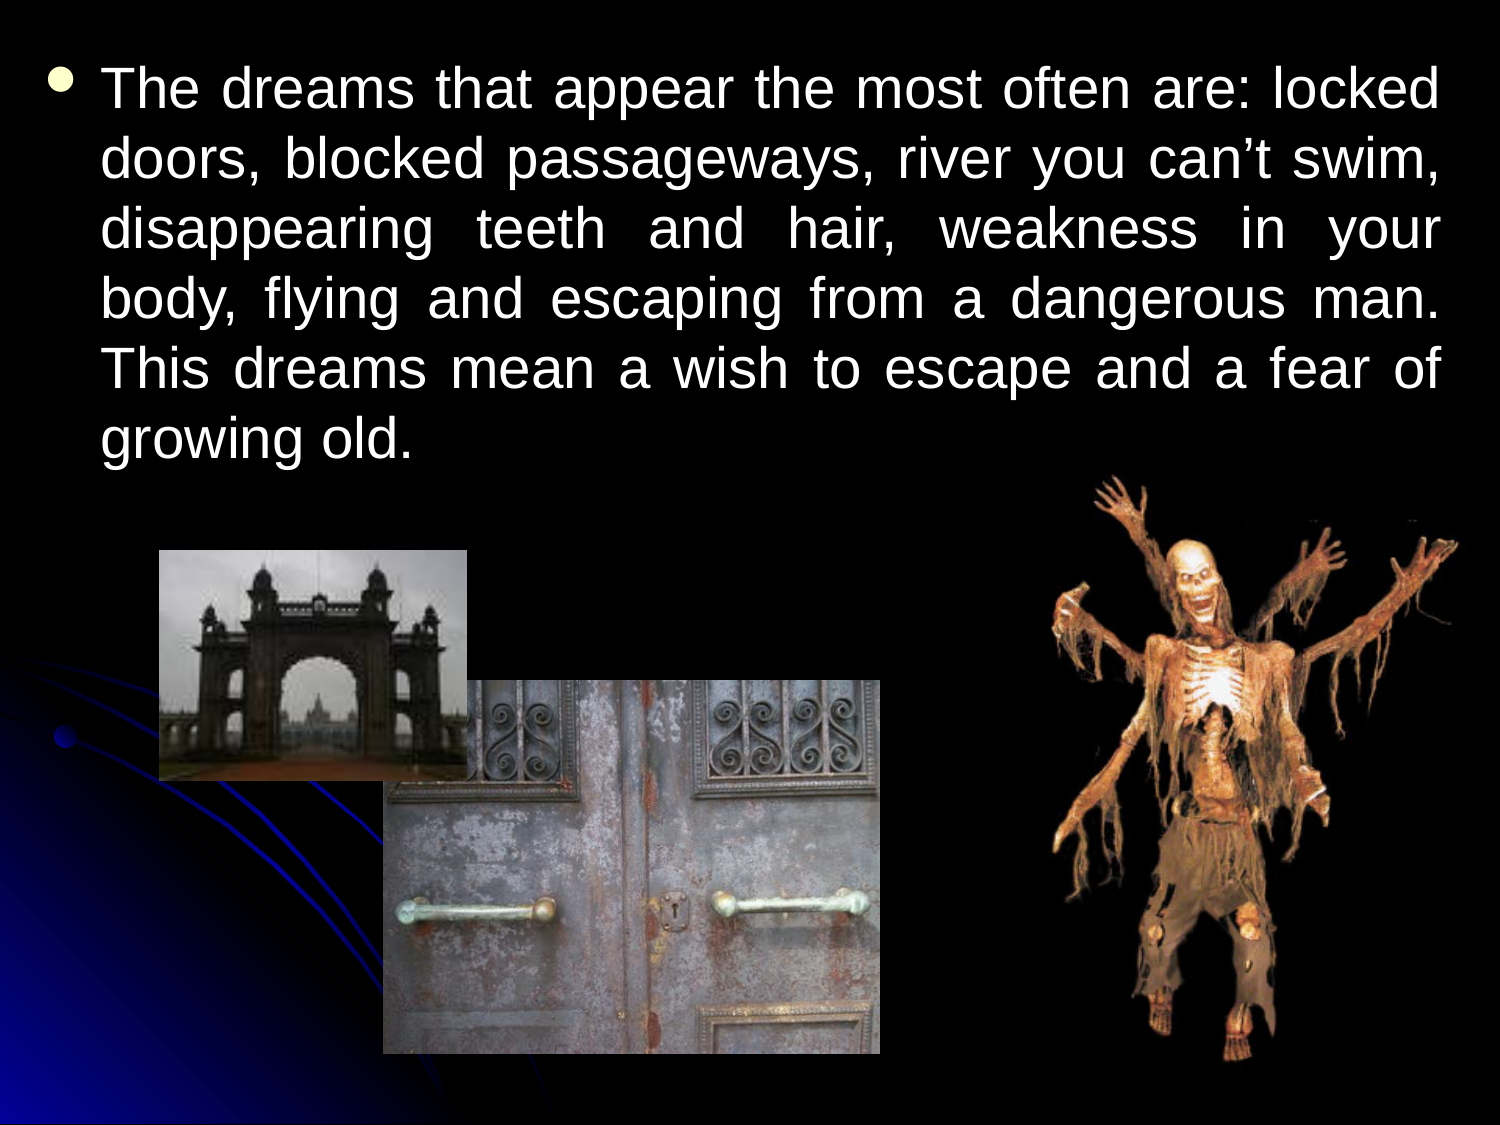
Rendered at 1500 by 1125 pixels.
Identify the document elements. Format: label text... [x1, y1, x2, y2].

picture [159, 550, 880, 1054]
picture [981, 420, 1500, 1076]
list The dreams that appear the most often are: locked doors, blocked passageways, river you can’t swim, disappearing teeth and hair, weakness in your body, flying and escaping from a dangerous man. This dreams mean a wish to escape and a fear of growing old. [29, 42, 1459, 775]
